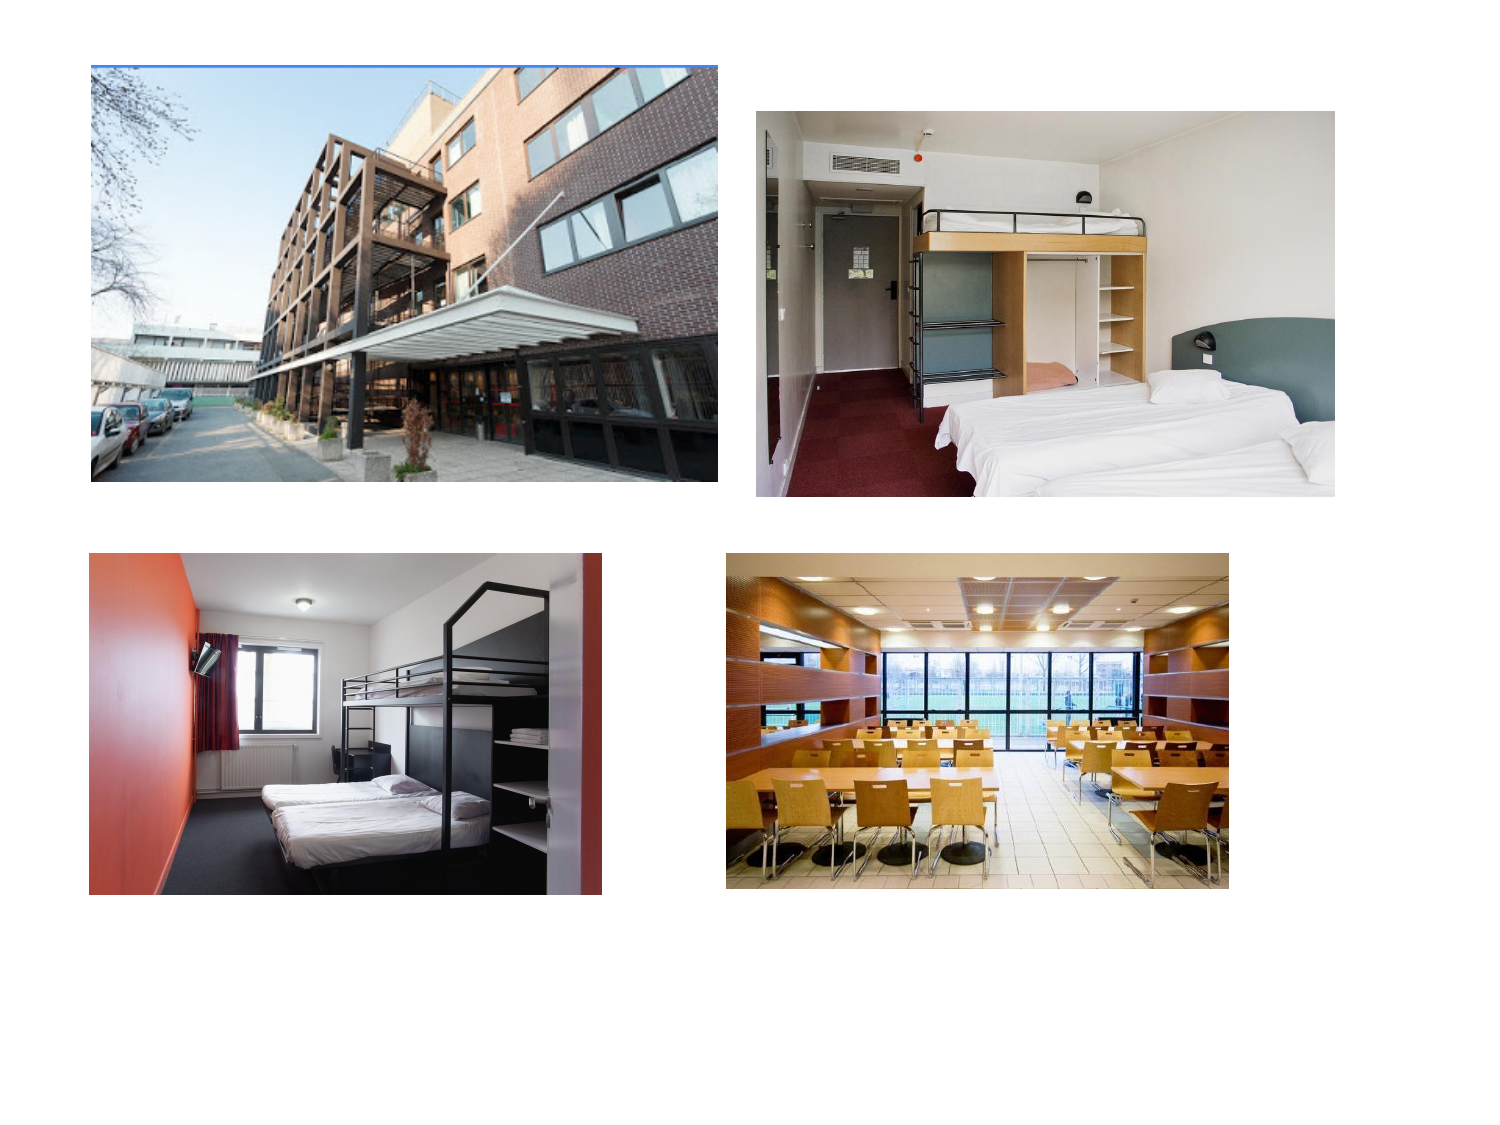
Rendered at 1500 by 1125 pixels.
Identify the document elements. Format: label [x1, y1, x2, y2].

picture [726, 553, 1229, 889]
picture [756, 111, 1335, 498]
picture [89, 553, 602, 895]
picture [91, 65, 718, 482]
